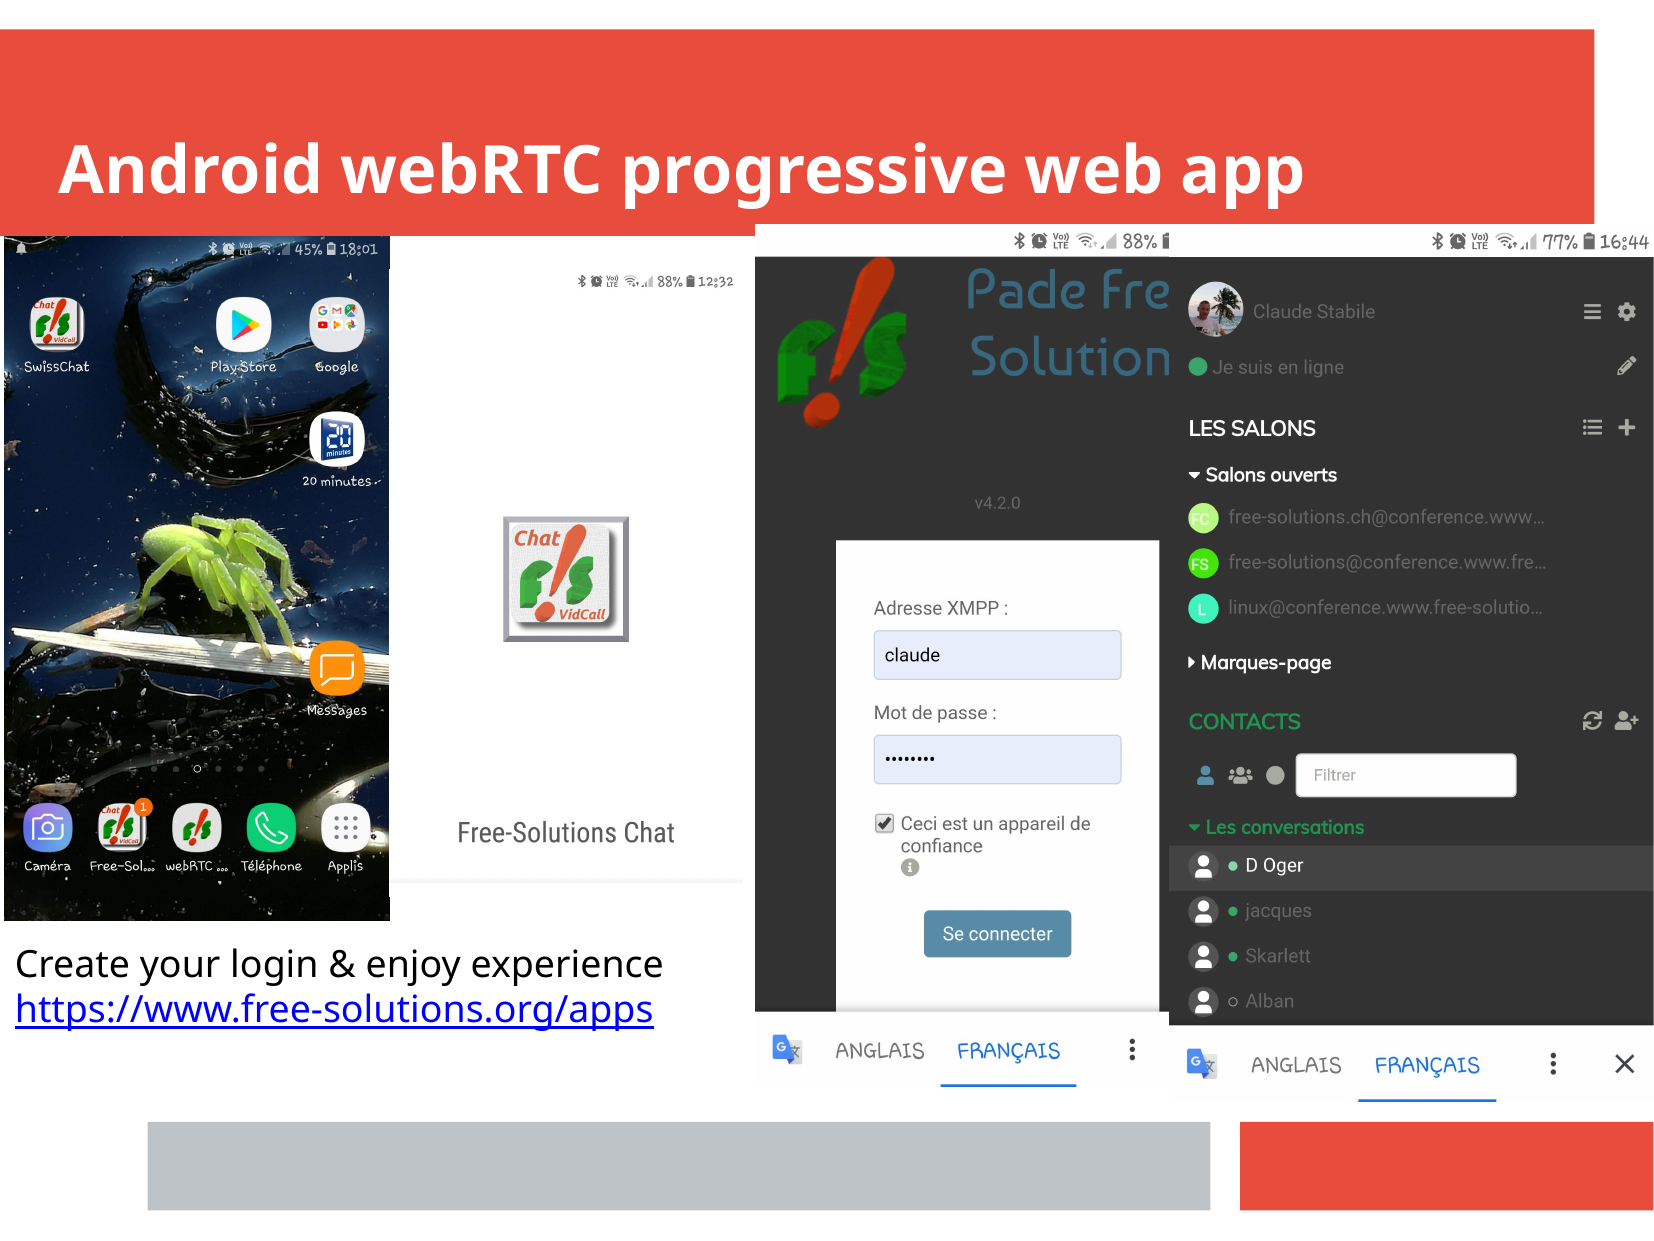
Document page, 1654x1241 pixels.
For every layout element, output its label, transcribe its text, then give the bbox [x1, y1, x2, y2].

text_box Android webRTC progressive web app [58, 58, 1595, 207]
text_box Create your login & enjoy experience https://www.free-solutions.org/apps [0, 933, 744, 1035]
picture [755, 224, 1654, 1102]
picture [4, 236, 743, 922]
